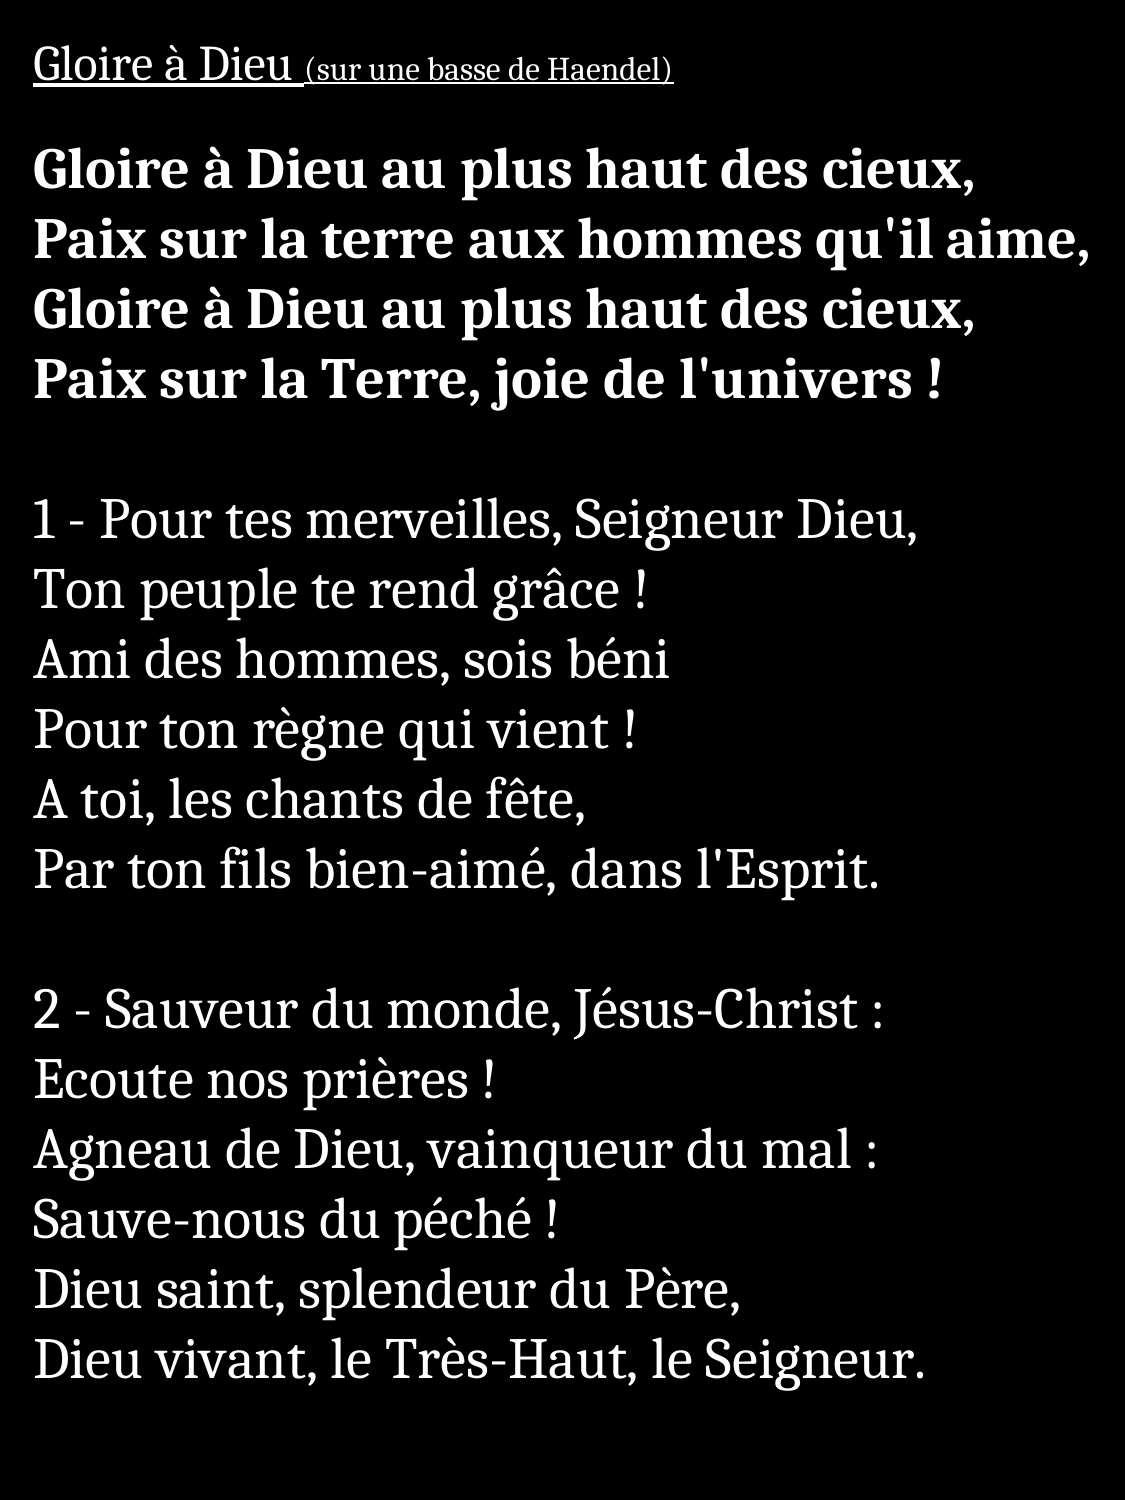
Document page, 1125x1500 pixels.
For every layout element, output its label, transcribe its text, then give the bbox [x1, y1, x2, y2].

text_box Gloire à Dieu (sur une basse de Haendel) Gloire à Dieu au plus haut des cieux, Paix sur la terre aux hommes qu'il aime, Gloire à Dieu au plus haut des cieux, Paix sur la Terre, joie de l'univers ! 1 - Pour tes merveilles, Seigneur Dieu, Ton peuple te rend grâce ! Ami des hommes, sois béni Pour ton règne qui vient ! A toi, les chants de fête, Par ton fils bien-aimé, dans l'Esprit. 2 - Sauveur du monde, Jésus-Christ : Ecoute nos prières ! Agneau de Dieu, vainqueur du mal : Sauve-nous du péché ! Dieu saint, splendeur du Père, Dieu vivant, le Très-Haut, le Seigneur. [18, 22, 1106, 1398]
